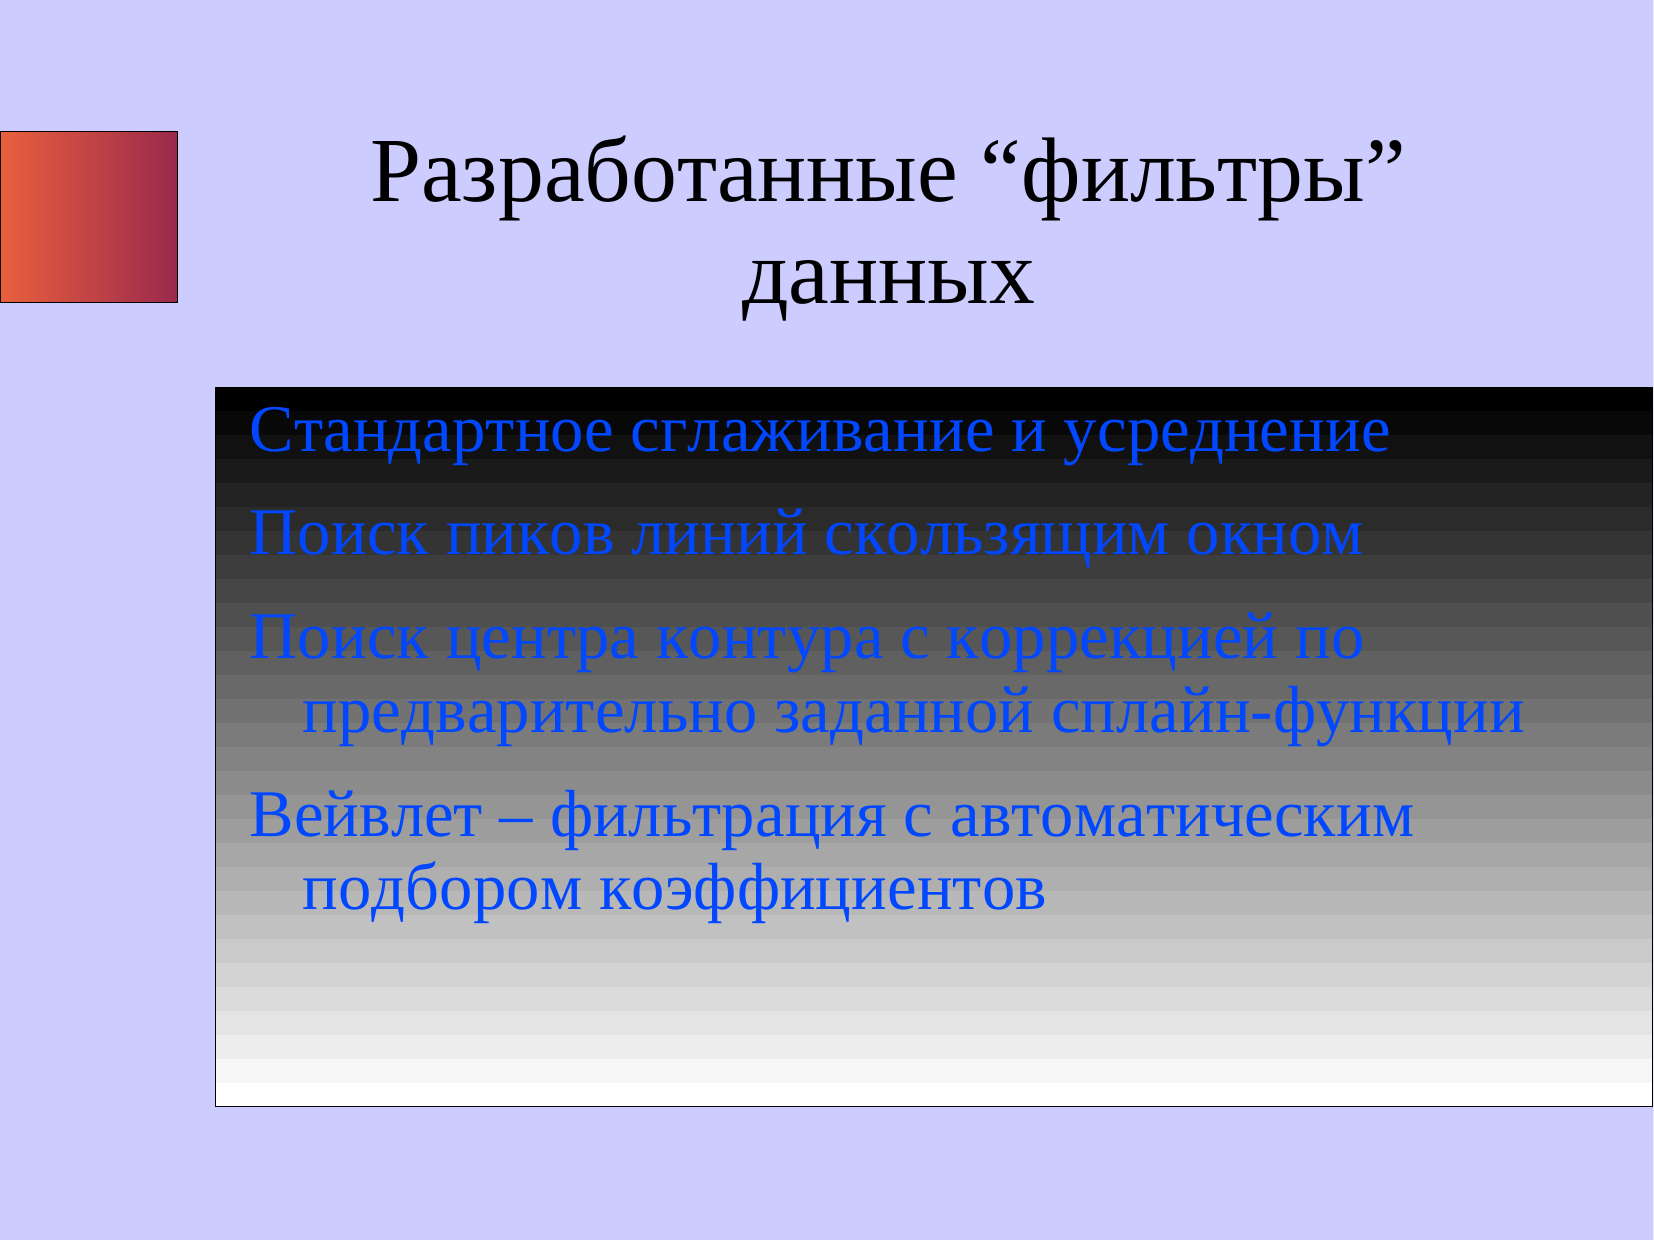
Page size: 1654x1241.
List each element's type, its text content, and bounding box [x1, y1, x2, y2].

list Стандартное сглаживание и усреднение Поиск пиков линий скользящим окном Поиск центра контура с коррекцией по предварительно заданной сплайн-функции Вейвлет – фильтрация с автоматическим подбором коэффициентов [232, 391, 1587, 1090]
title Разработанные “фильтры” данных [231, 110, 1547, 333]
